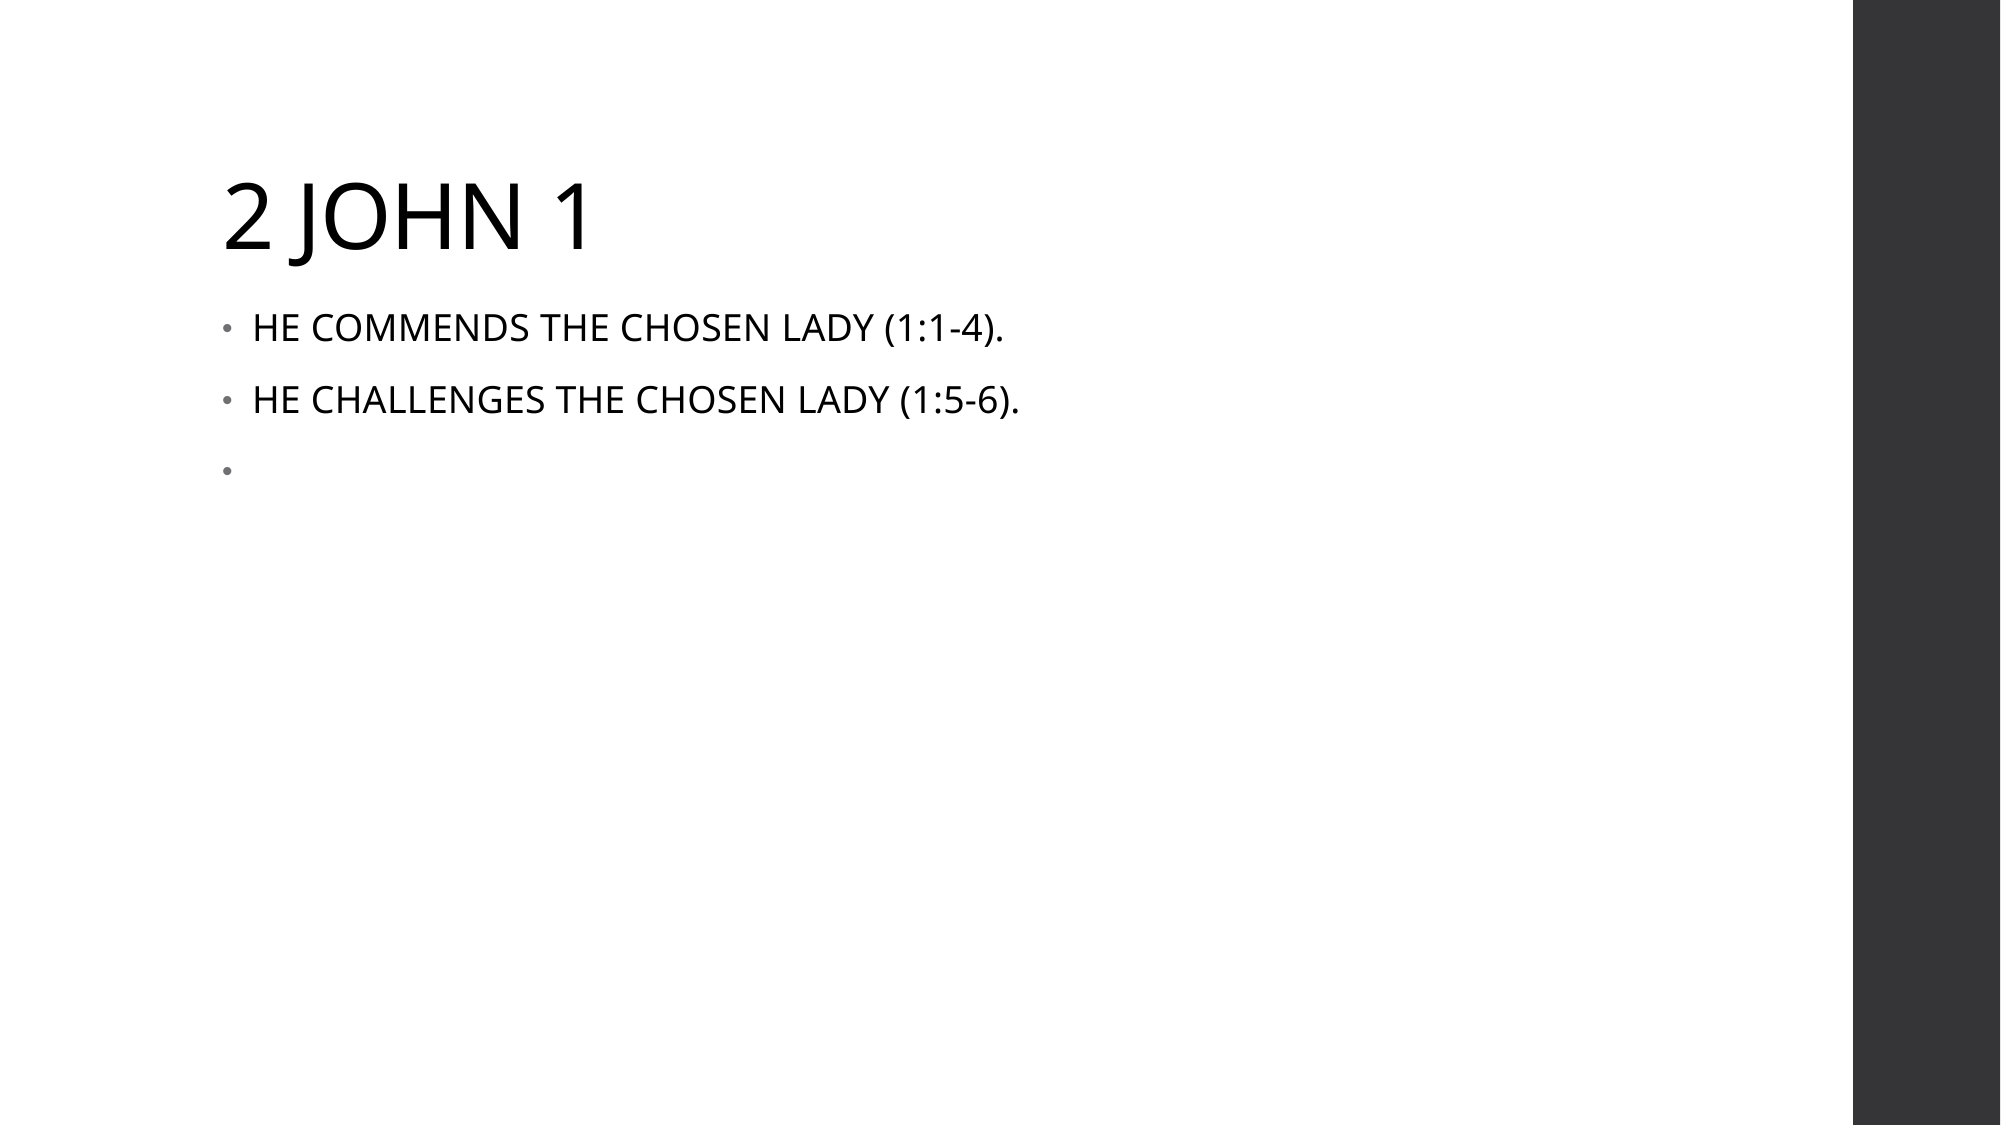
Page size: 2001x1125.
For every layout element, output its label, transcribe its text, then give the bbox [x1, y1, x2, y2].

list HE COMMENDS THE CHOSEN LADY (1:1-4). HE CHALLENGES THE CHOSEN LADY (1:5-6). [206, 299, 1617, 1014]
title 2 JOHN 1 [206, 60, 1797, 278]
